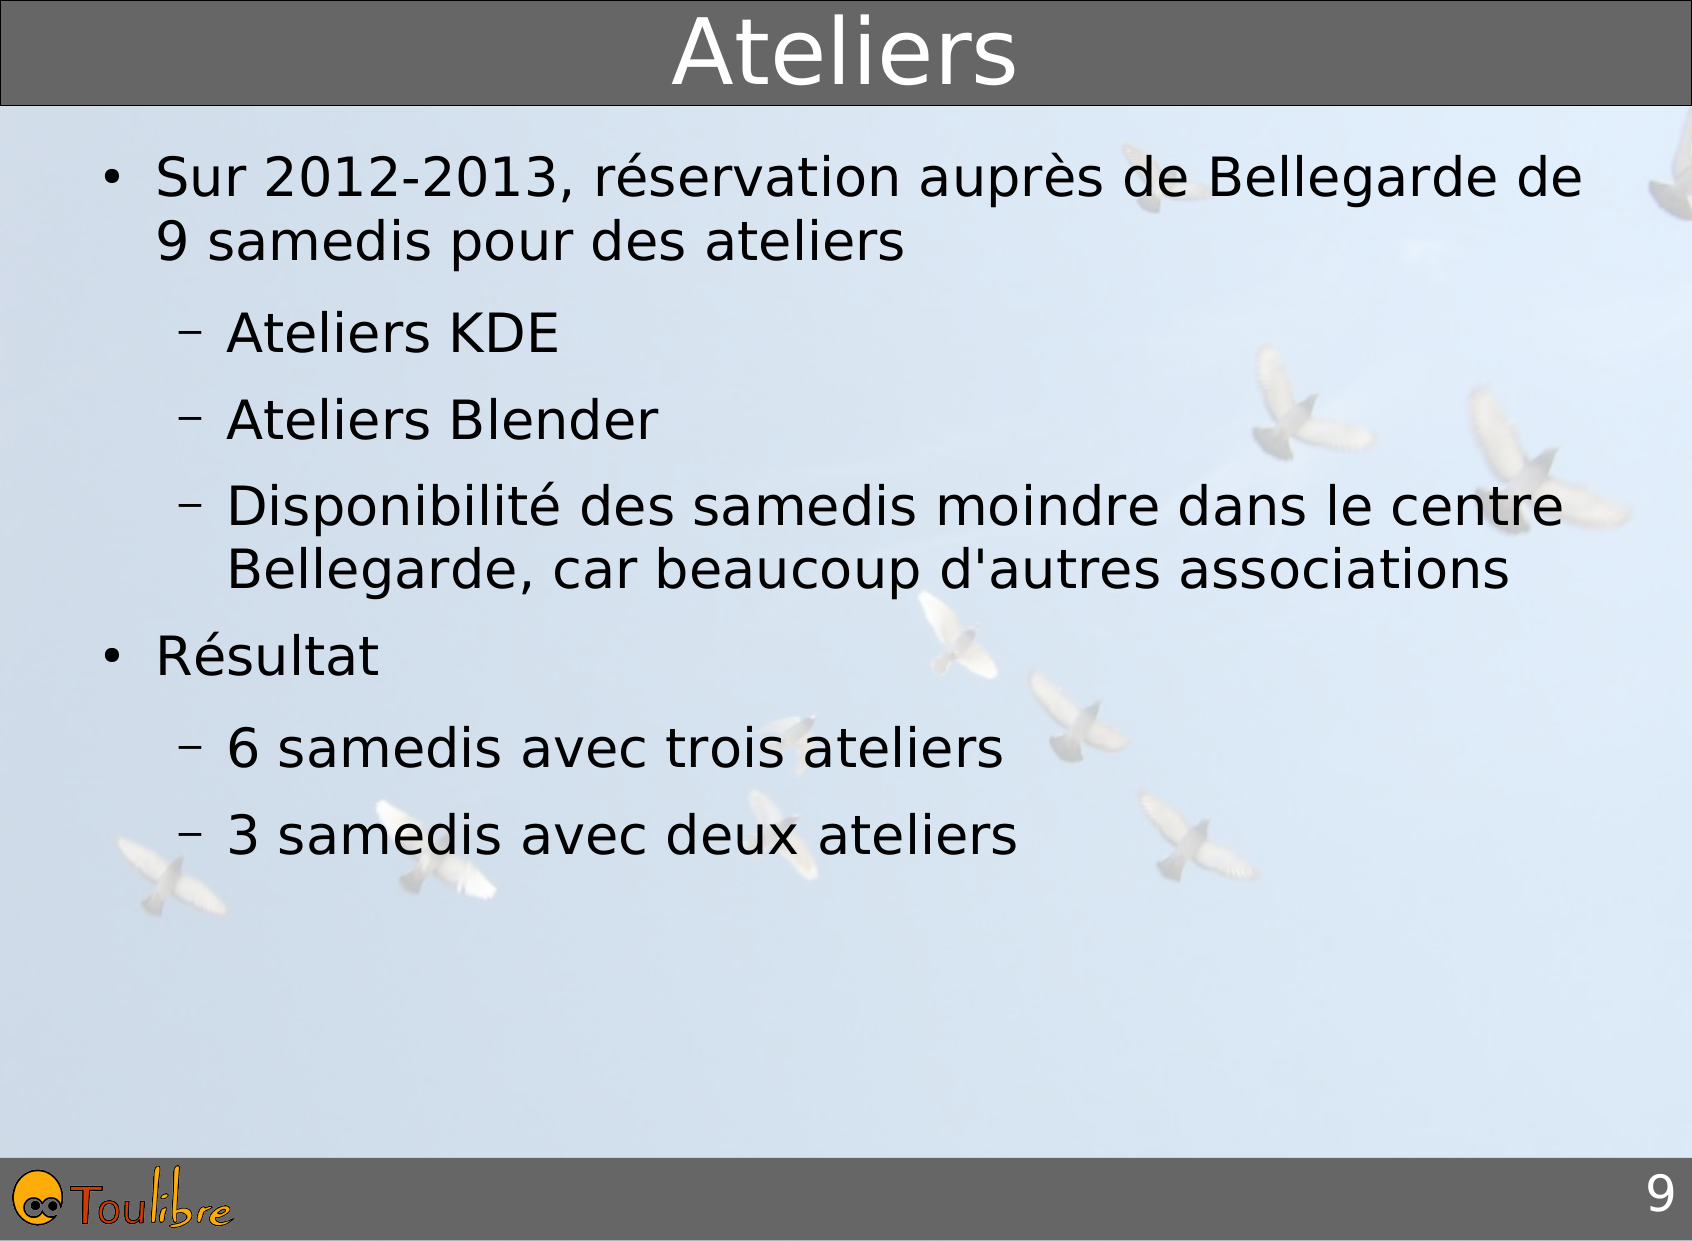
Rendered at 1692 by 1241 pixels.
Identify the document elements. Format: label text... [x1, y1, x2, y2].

list Sur 2012-2013, réservation auprès de Bellegarde de 9 samedis pour des ateliers Ateliers KDE Ateliers Blender Disponibilité des samedis moindre dans le centre Bellegarde, car beaucoup d'autres associations Résultat 6 samedis avec trois ateliers 3 samedis avec deux ateliers [84, 146, 1608, 1128]
title Ateliers [0, 0, 1692, 107]
picture [12, 1165, 234, 1228]
